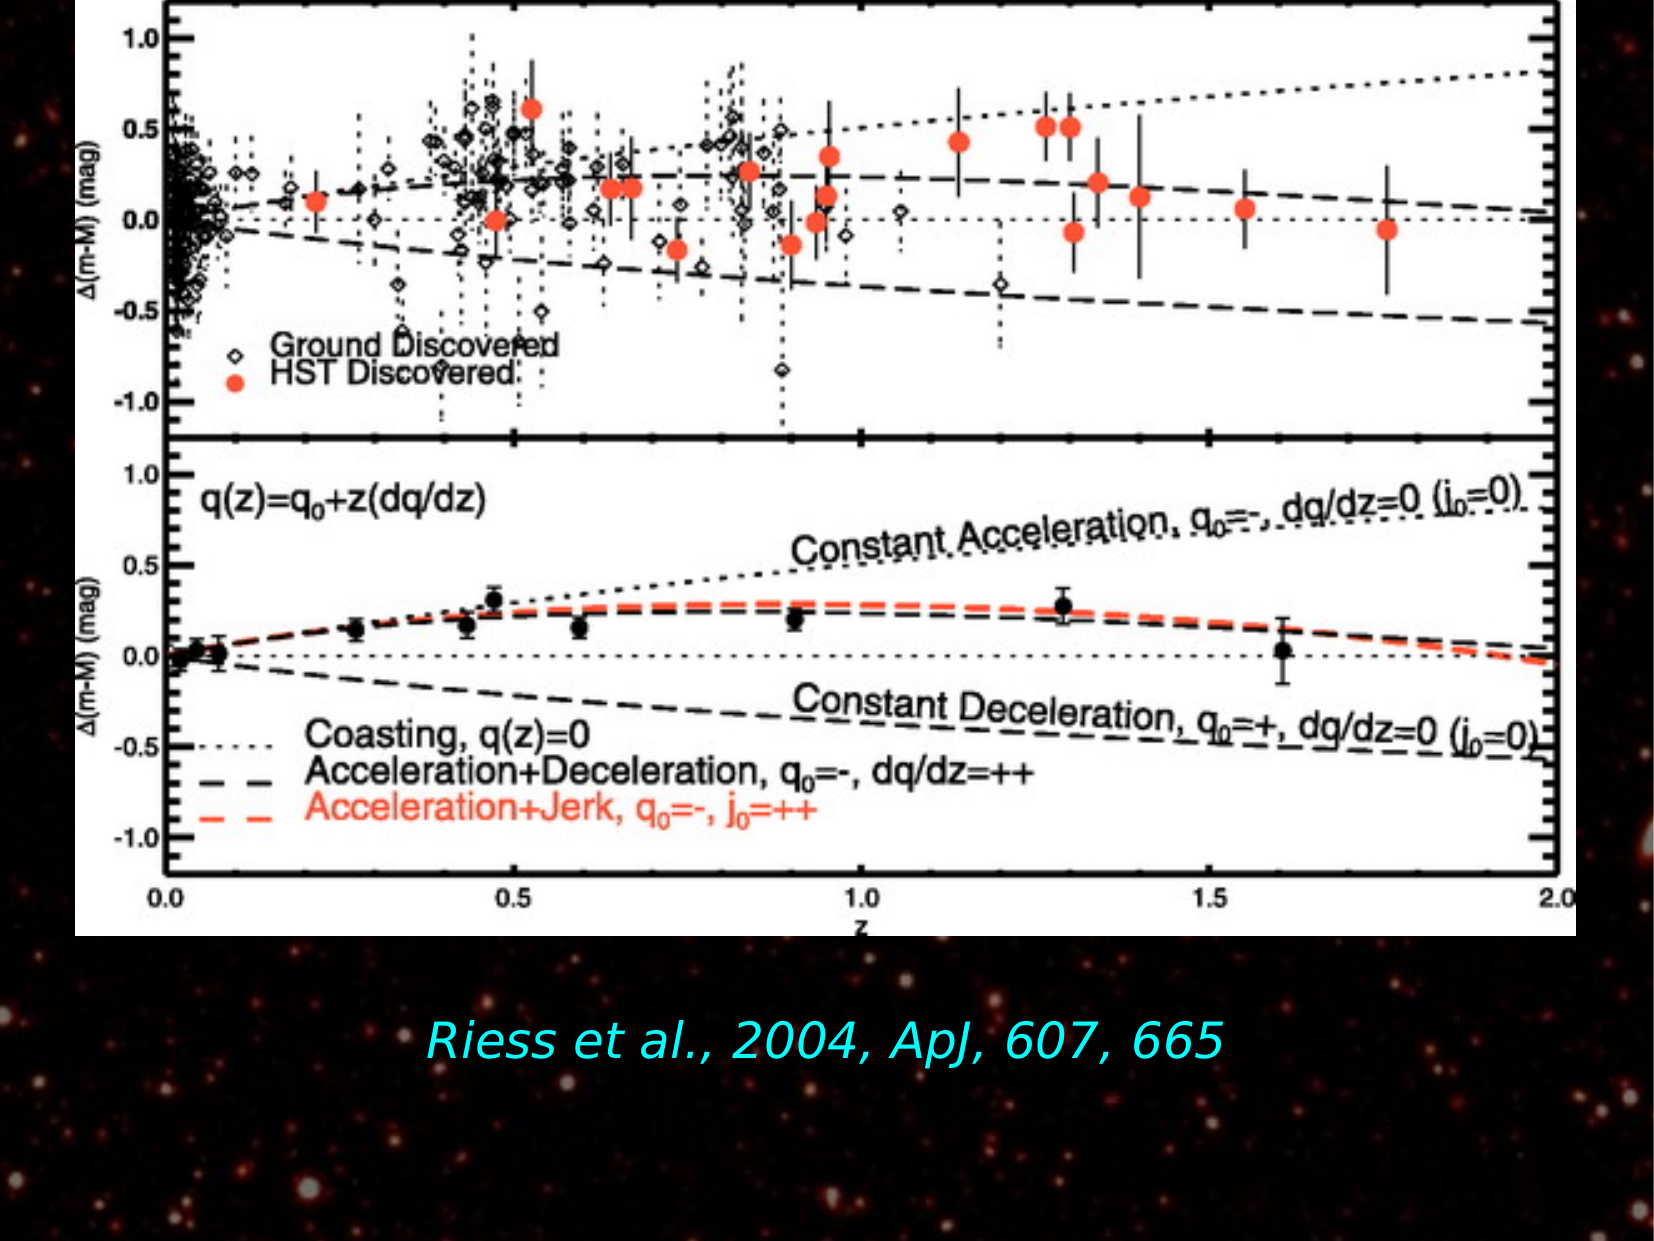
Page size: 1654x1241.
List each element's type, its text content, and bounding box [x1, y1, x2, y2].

picture [0, 0, 1654, 1241]
text_box Riess et al., 2004, ApJ, 607, 665 [426, 1012, 1228, 1071]
